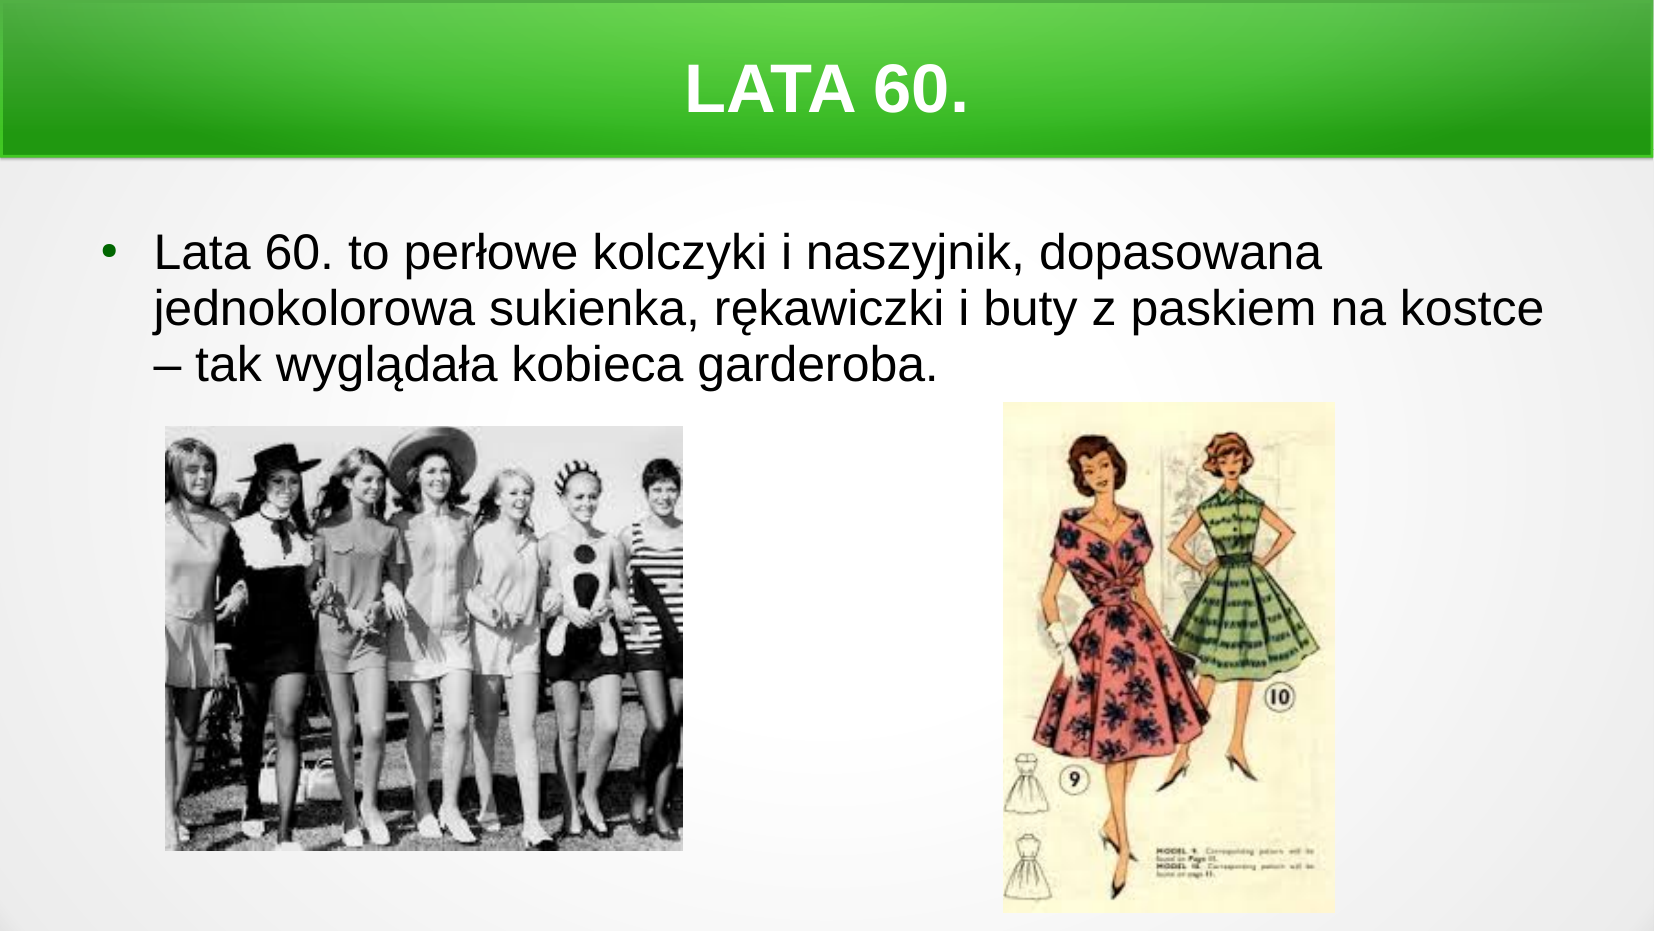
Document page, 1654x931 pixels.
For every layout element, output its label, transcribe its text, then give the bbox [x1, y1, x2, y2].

title LATA 60. [82, 35, 1571, 142]
picture [165, 426, 683, 851]
list Lata 60. to perłowe kolczyki i naszyjnik, dopasowana jednokolorowa sukienka, rękawiczki i buty z paskiem na kostce – tak wyglądała kobieca garderoba. [82, 224, 1571, 764]
picture [1003, 402, 1335, 913]
